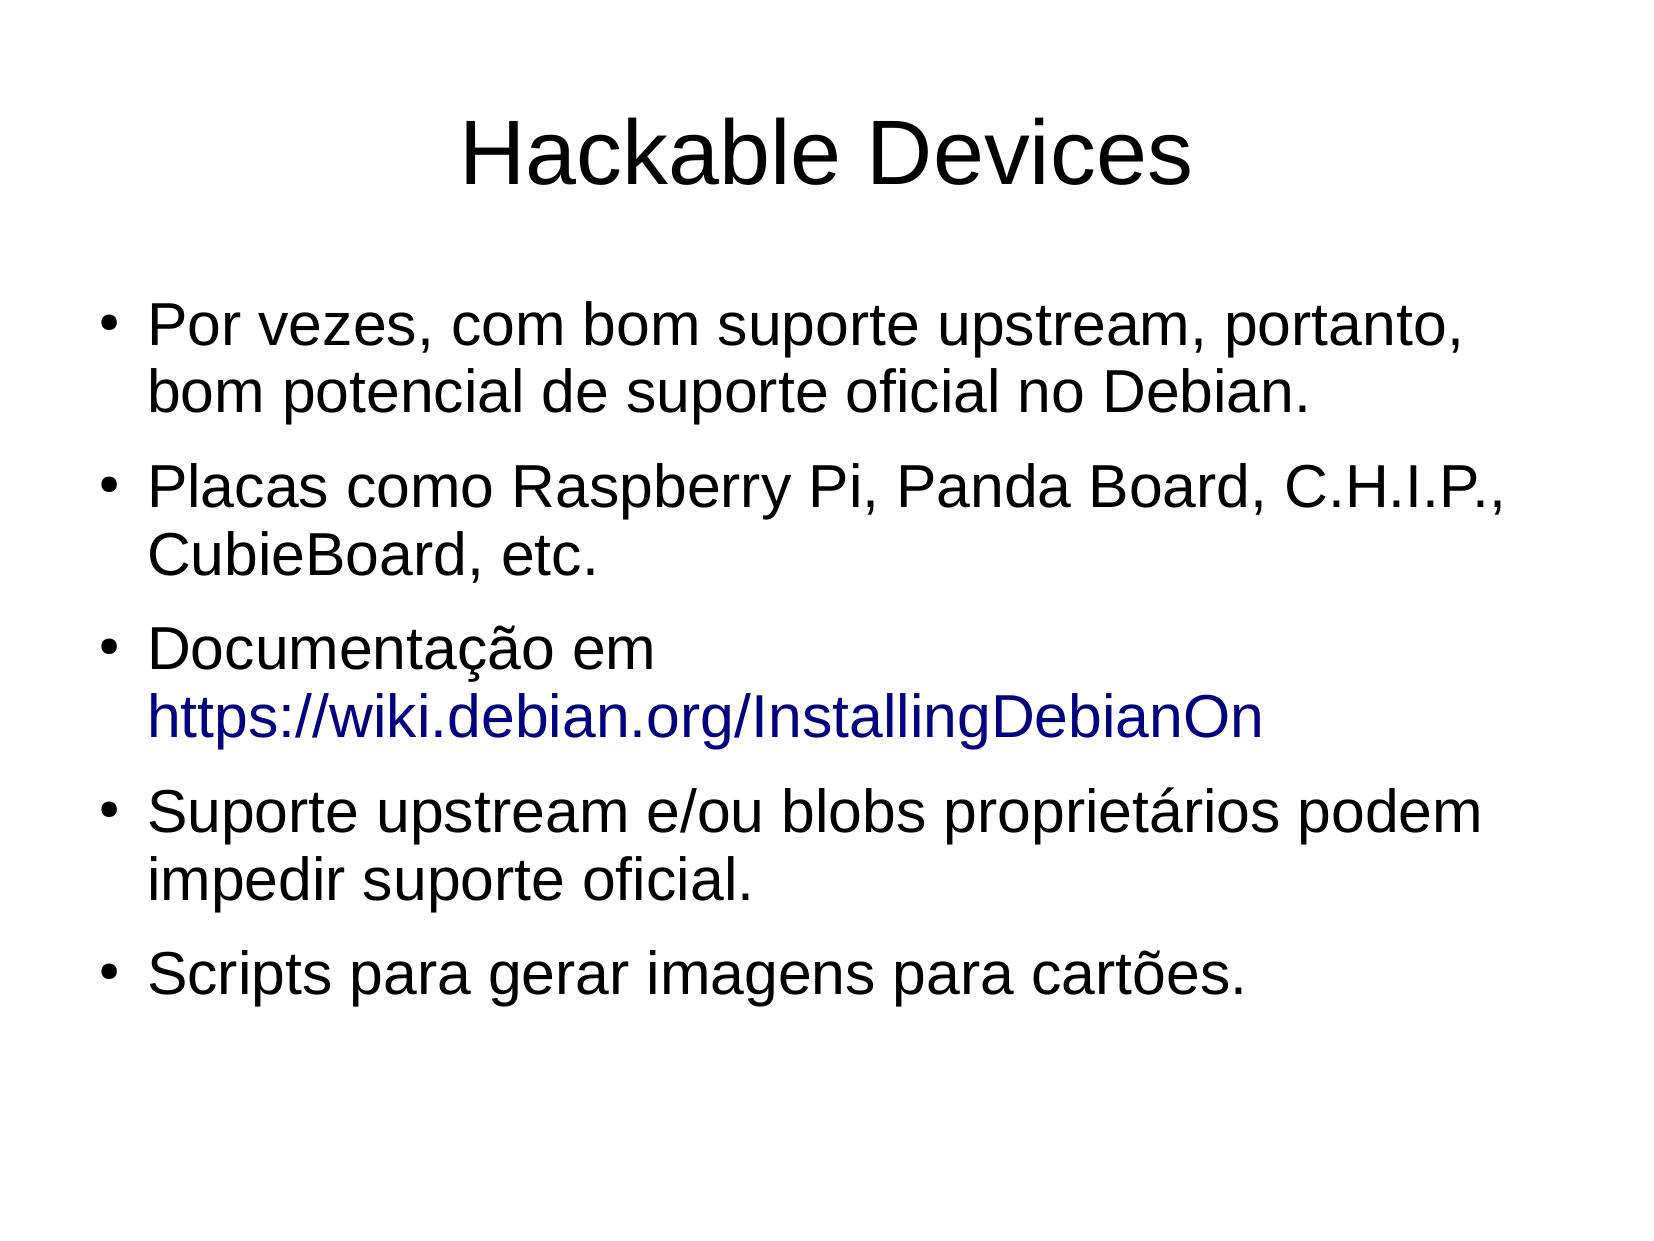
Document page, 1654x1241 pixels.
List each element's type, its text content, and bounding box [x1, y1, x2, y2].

list Por vezes, com bom suporte upstream, portanto, bom potencial de suporte oficial no Debian. Placas como Raspberry Pi, Panda Board, C.H.I.P., CubieBoard, etc. Documentação em https://wiki.debian.org/InstallingDebianOn Suporte upstream e/ou blobs proprietários podem impedir suporte oficial. Scripts para gerar imagens para cartões. [82, 290, 1571, 1010]
title Hackable Devices [82, 49, 1571, 257]
